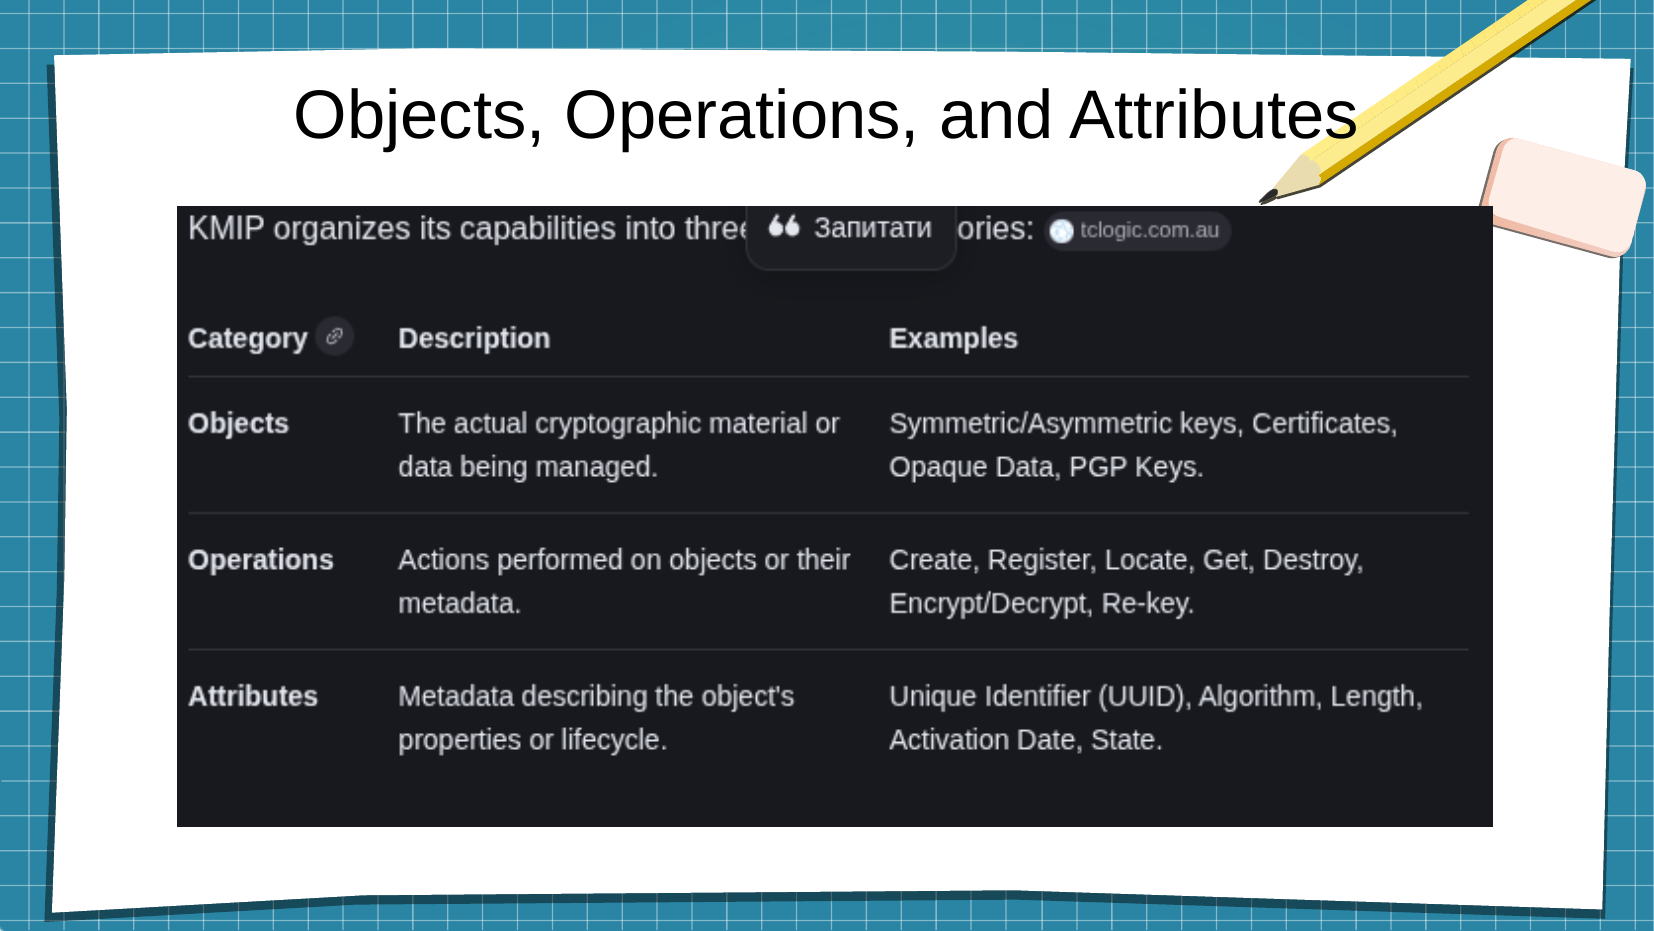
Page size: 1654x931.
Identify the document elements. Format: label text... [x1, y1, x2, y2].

picture [177, 206, 1493, 827]
title Objects, Operations, and Attributes [82, 37, 1571, 193]
